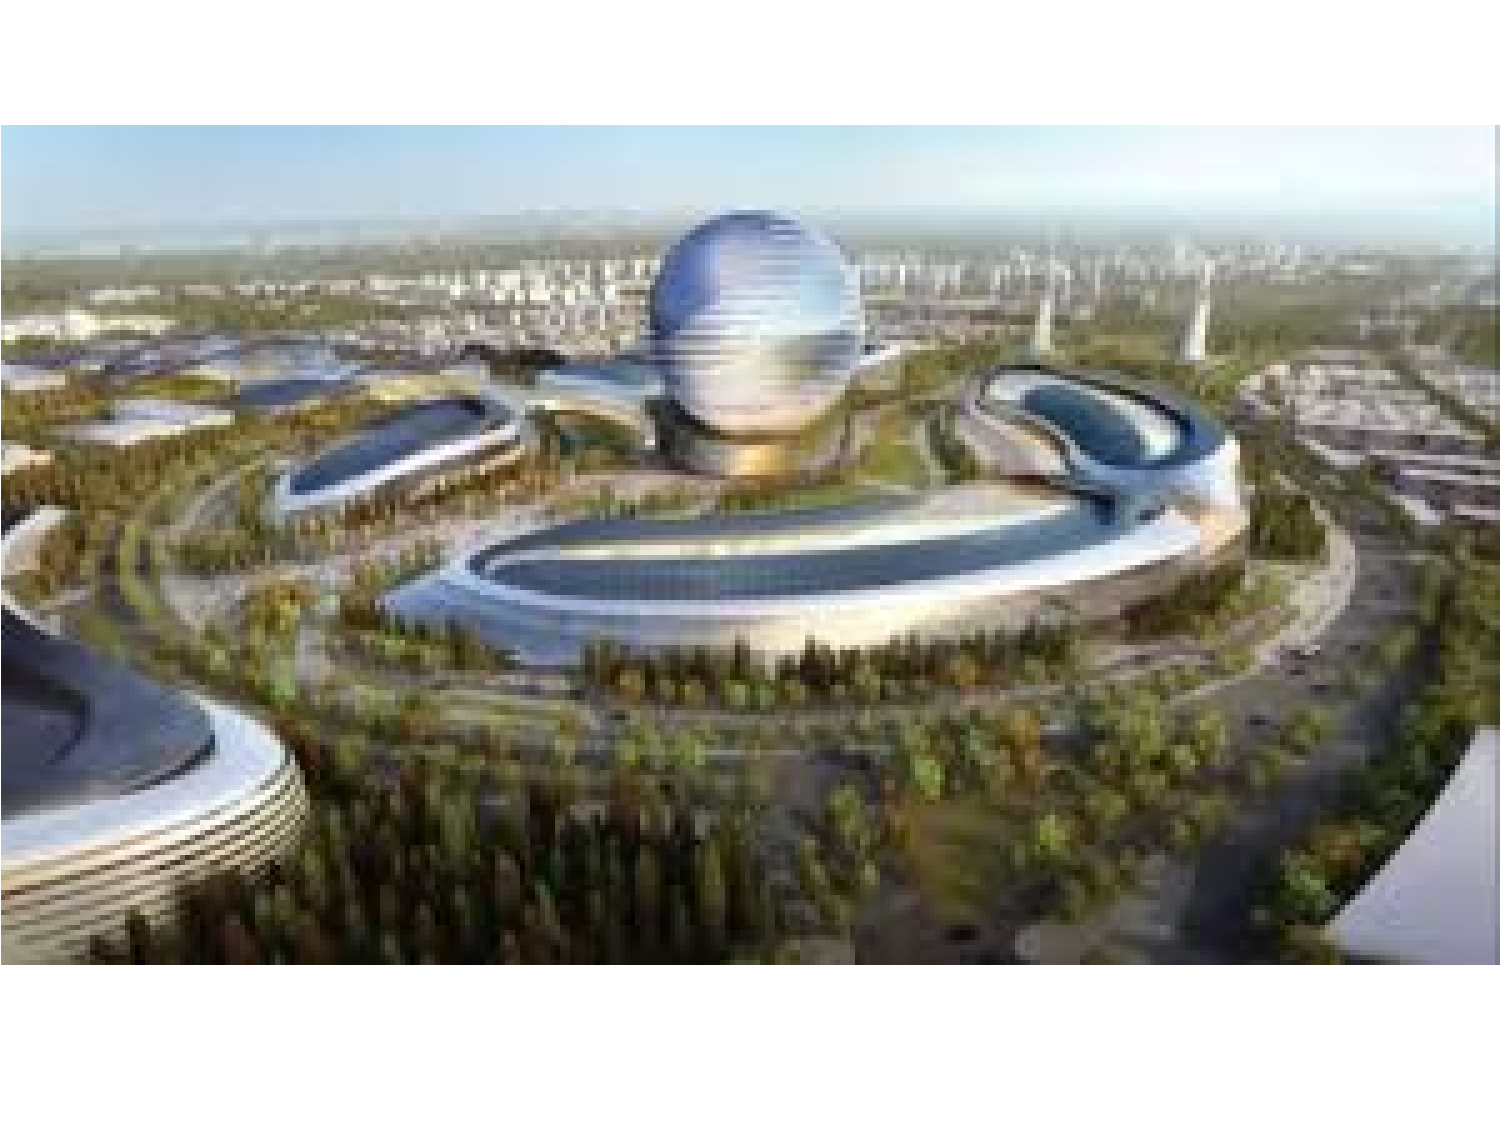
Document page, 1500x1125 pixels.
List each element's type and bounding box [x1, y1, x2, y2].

picture [1, 125, 1500, 965]
